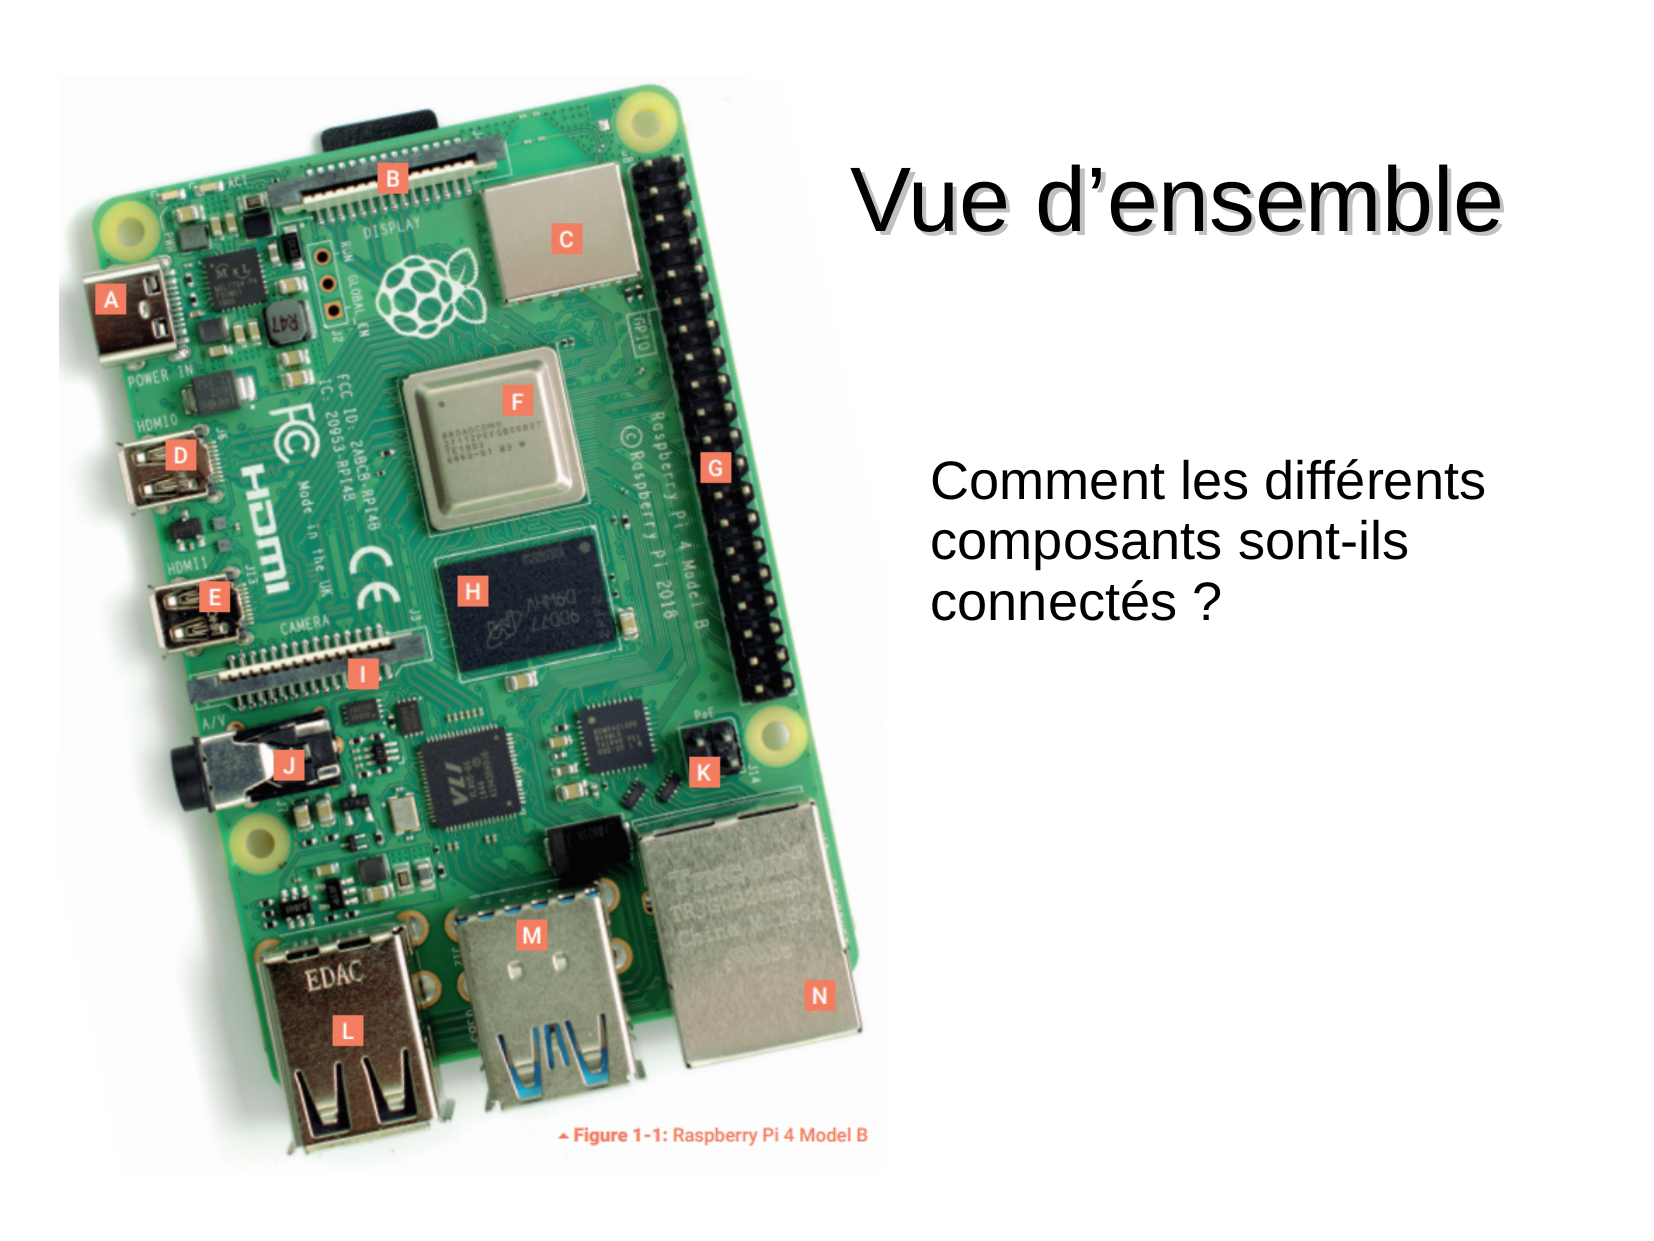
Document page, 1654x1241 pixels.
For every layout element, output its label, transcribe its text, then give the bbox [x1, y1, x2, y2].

picture [59, 76, 886, 1174]
text_box Comment les différents composants sont-ils connectés ? [915, 442, 1512, 709]
title Vue d’ensemble [850, 45, 1506, 355]
